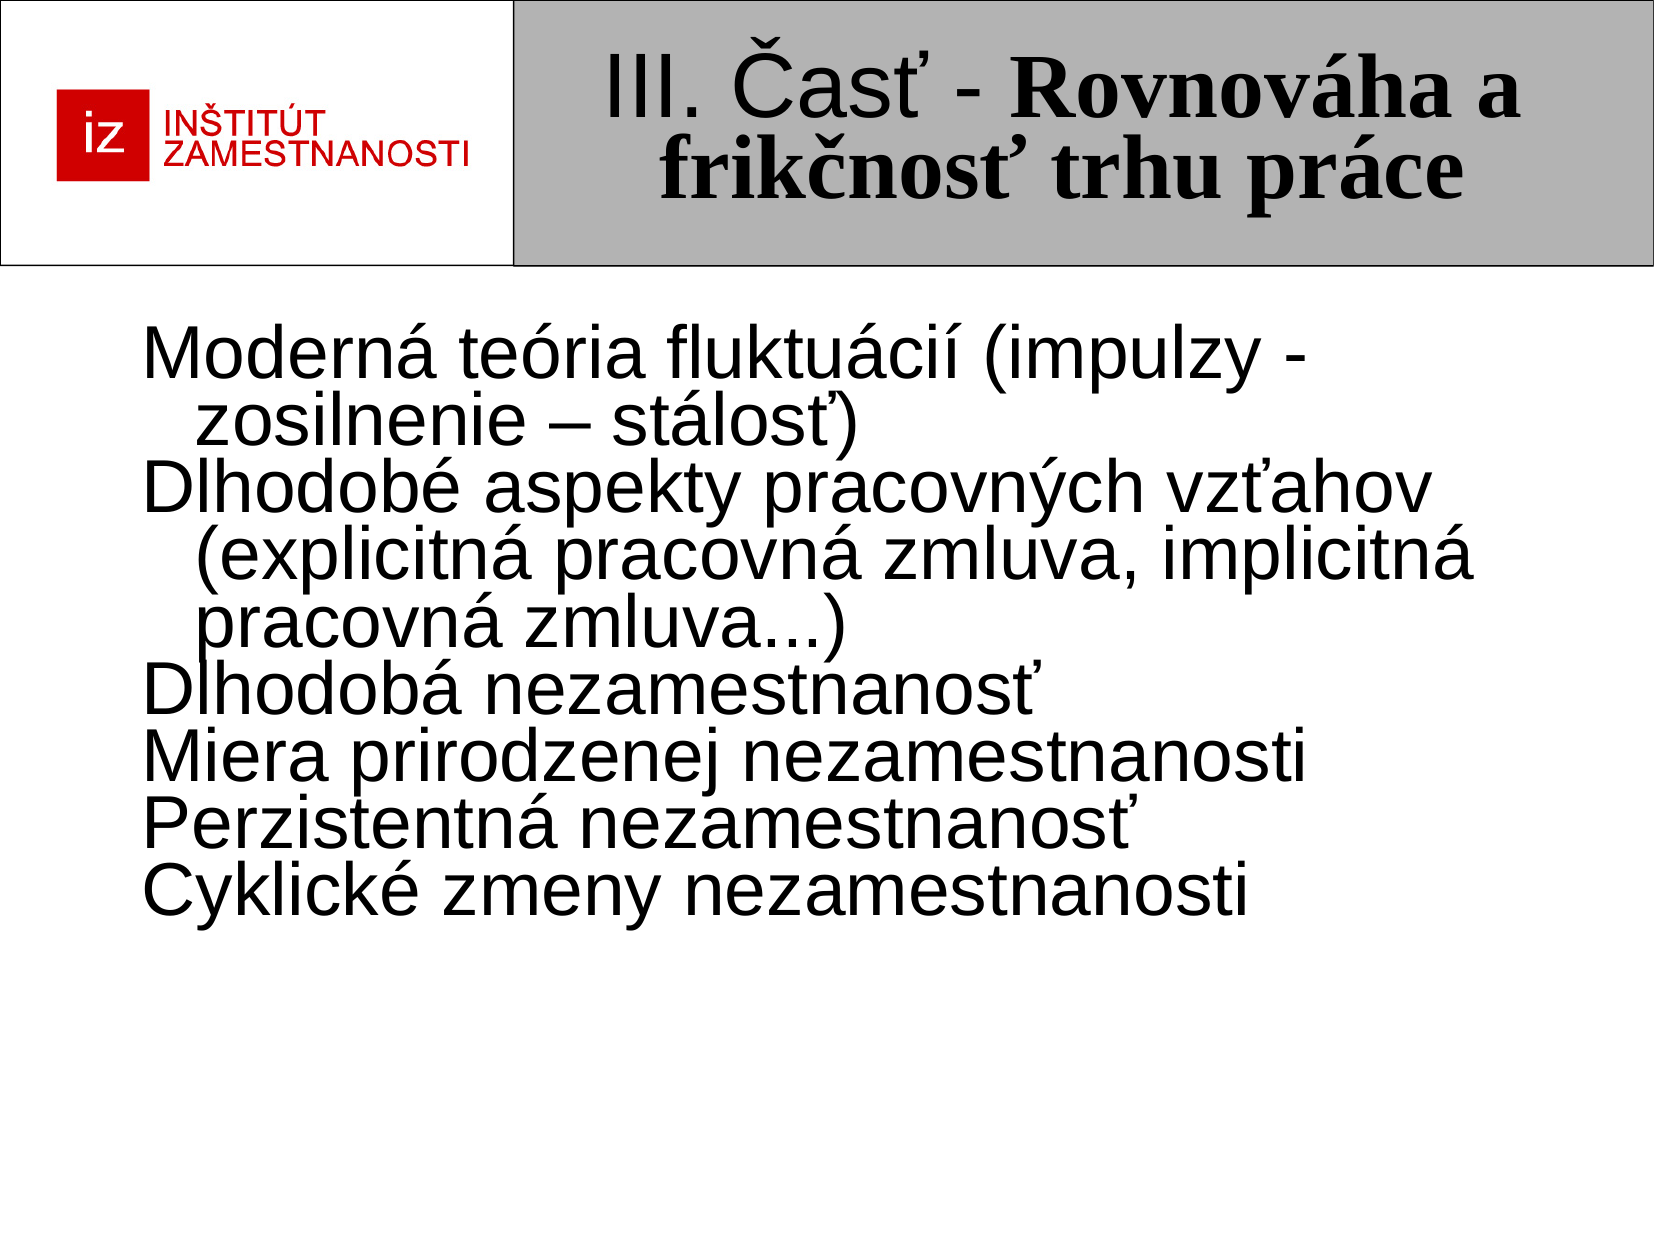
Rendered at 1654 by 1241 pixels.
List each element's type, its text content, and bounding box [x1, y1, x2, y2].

list Moderná teória fluktuácií (impulzy - zosilnenie – stálosť) Dlhodobé aspekty pracovných vzťahov (explicitná pracovná zmluva, implicitná pracovná zmluva...) Dlhodobá nezamestnanosť Miera prirodzenej nezamestnanosti Perzistentná nezamestnanosť Cyklické zmeny nezamestnanosti [124, 324, 1536, 1092]
picture [5, 8, 512, 257]
title III. Časť - Rovnováha a frikčnosť trhu práce [561, 37, 1565, 229]
